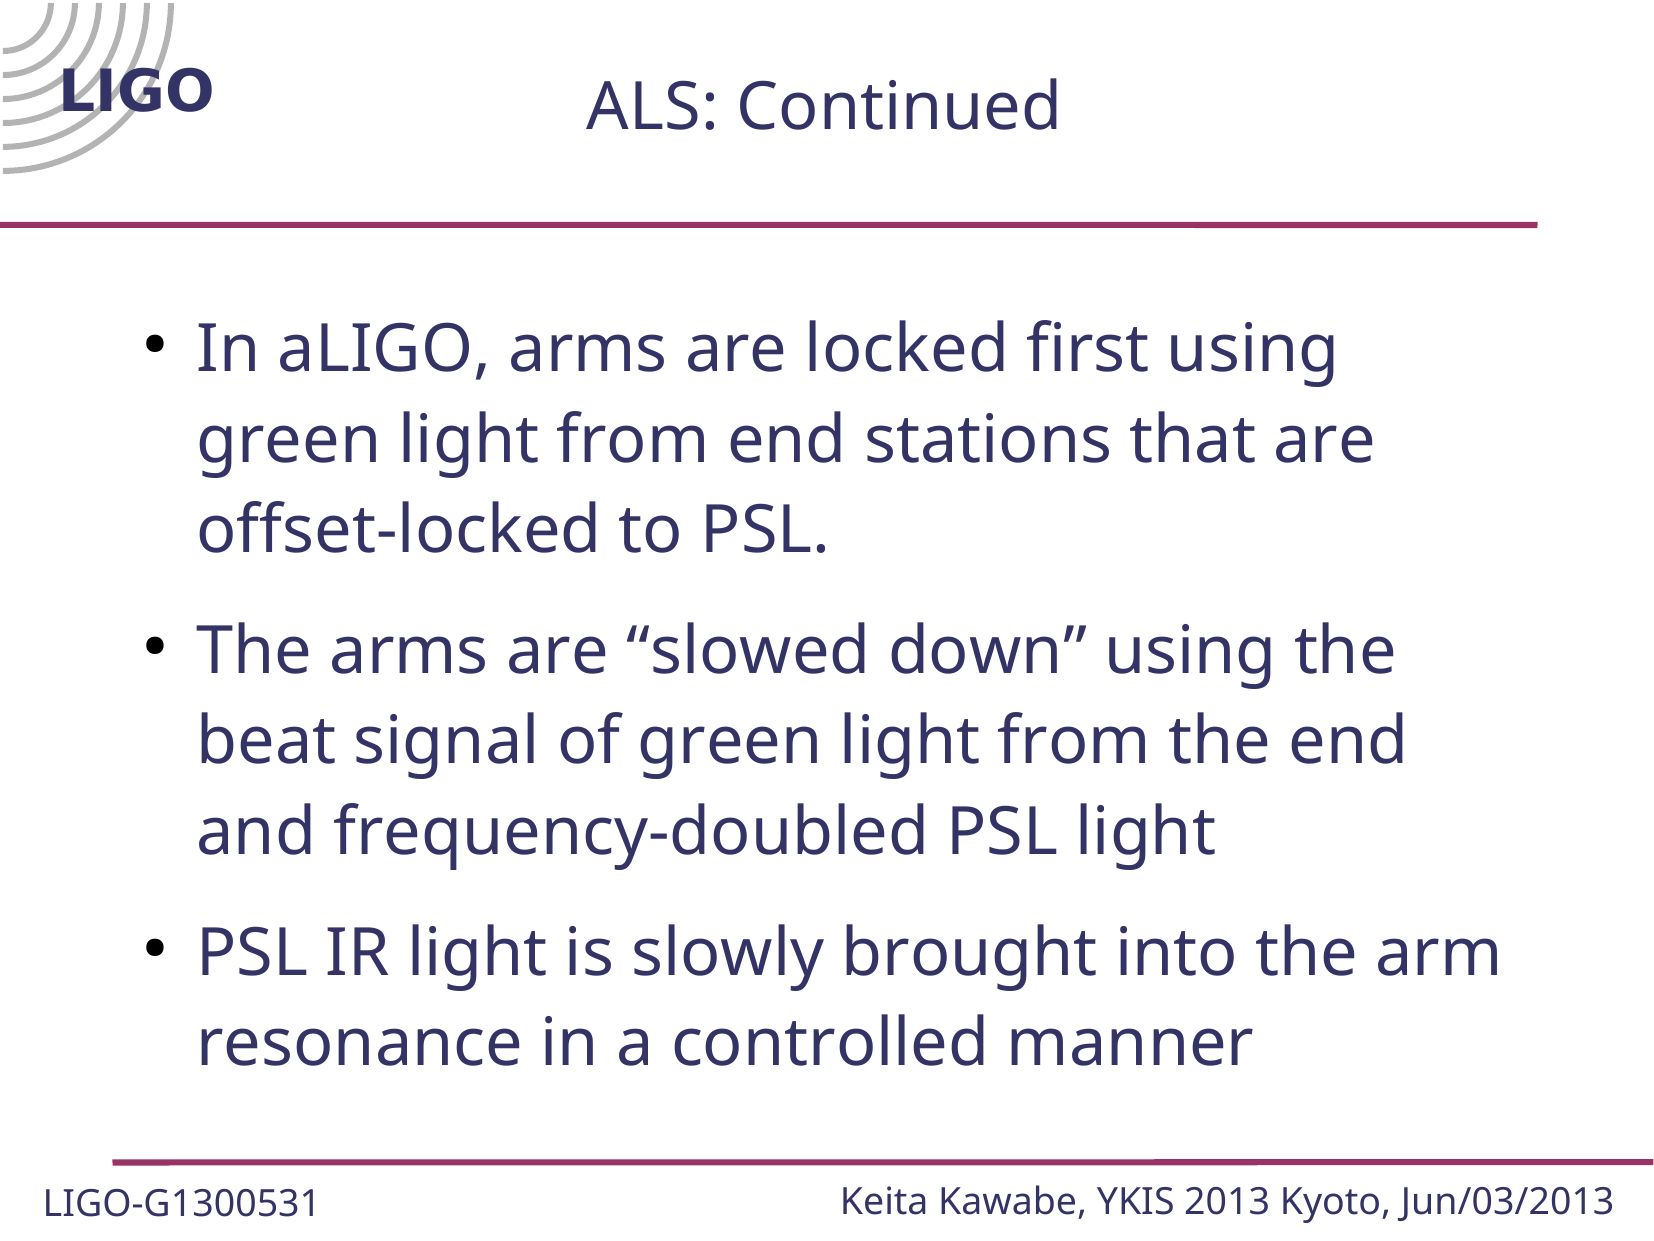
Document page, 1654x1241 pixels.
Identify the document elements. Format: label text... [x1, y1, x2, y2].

list In aLIGO, arms are locked first using green light from end stations that are offset-locked to PSL. The arms are “slowed down” using the beat signal of green light from the end and frequency-doubled PSL light PSL IR light is slowly brought into the arm resonance in a controlled manner [125, 300, 1538, 1054]
title ALS: Continued [187, 0, 1463, 208]
